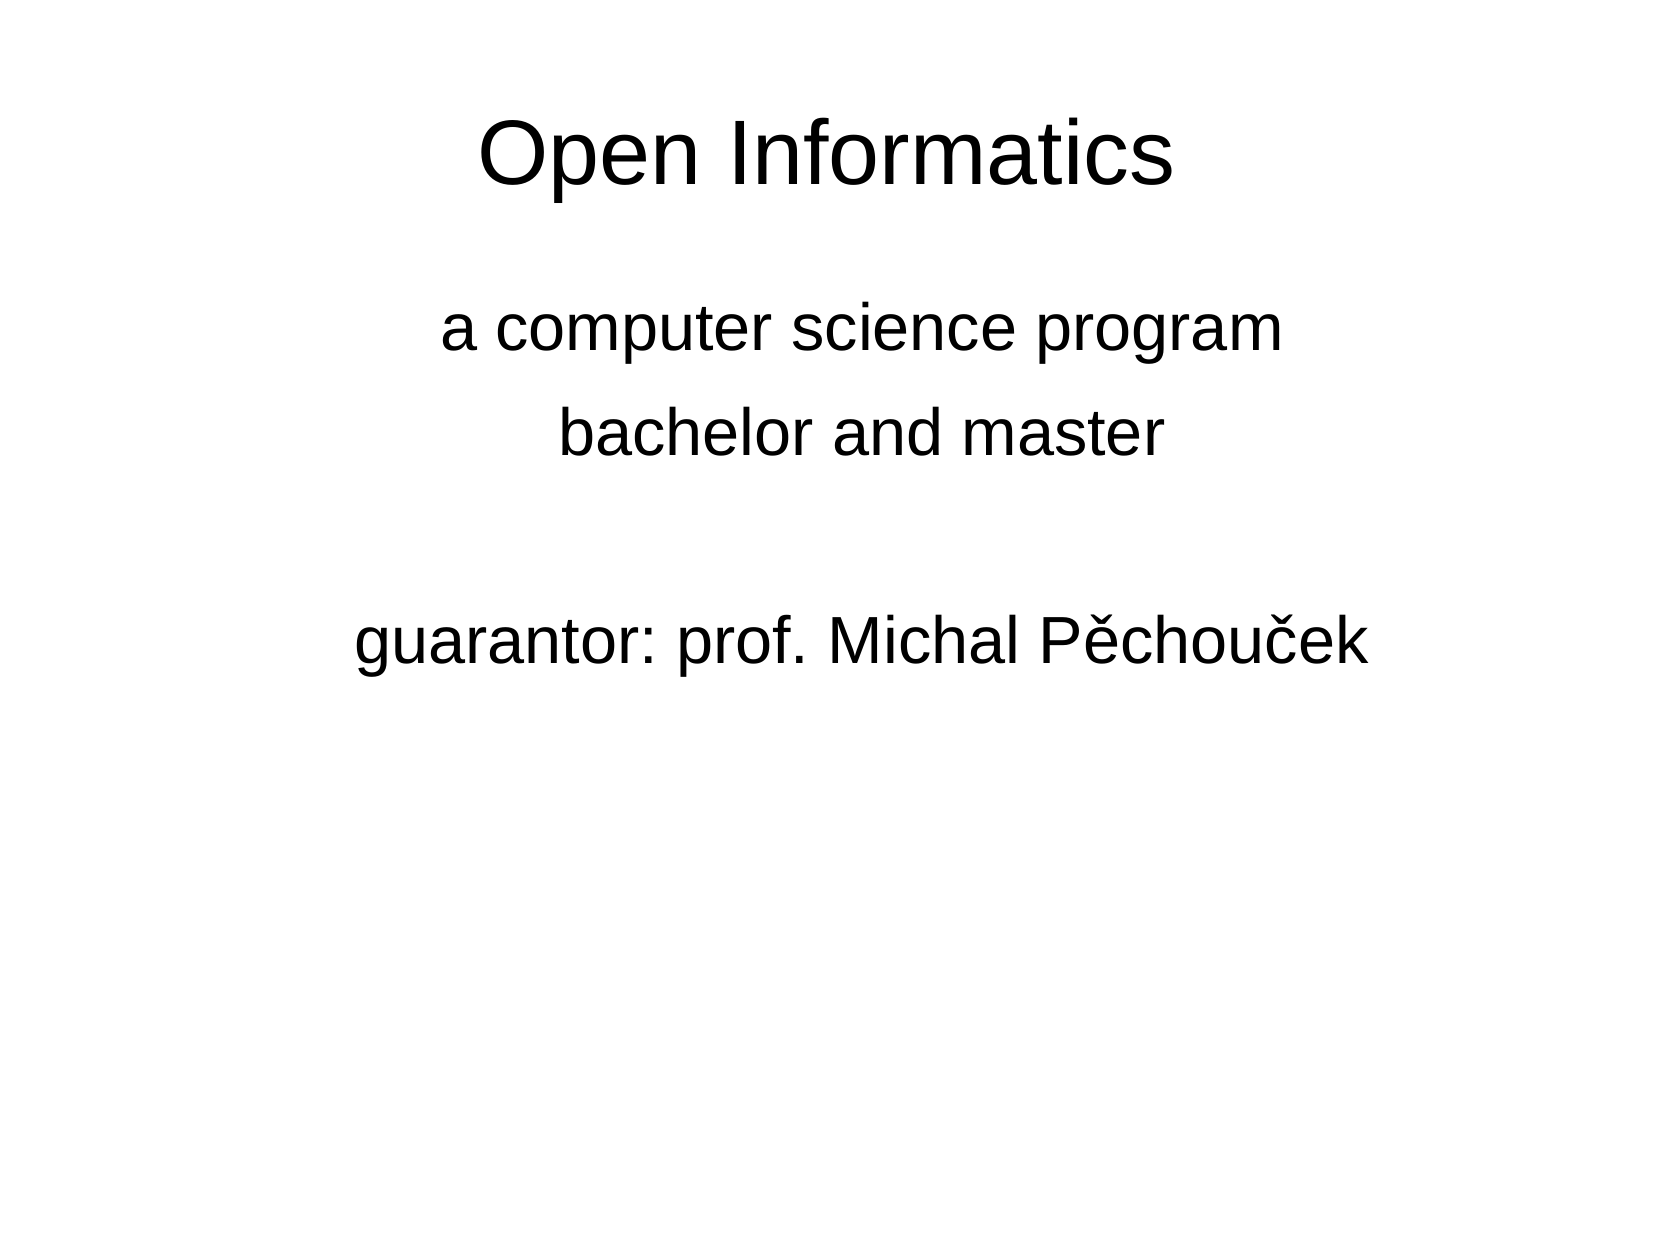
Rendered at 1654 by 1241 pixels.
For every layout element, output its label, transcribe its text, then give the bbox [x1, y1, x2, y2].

title Open Informatics [82, 49, 1571, 257]
list a computer science program bachelor and master guarantor: prof. Michal Pěchouček [82, 290, 1571, 1094]
